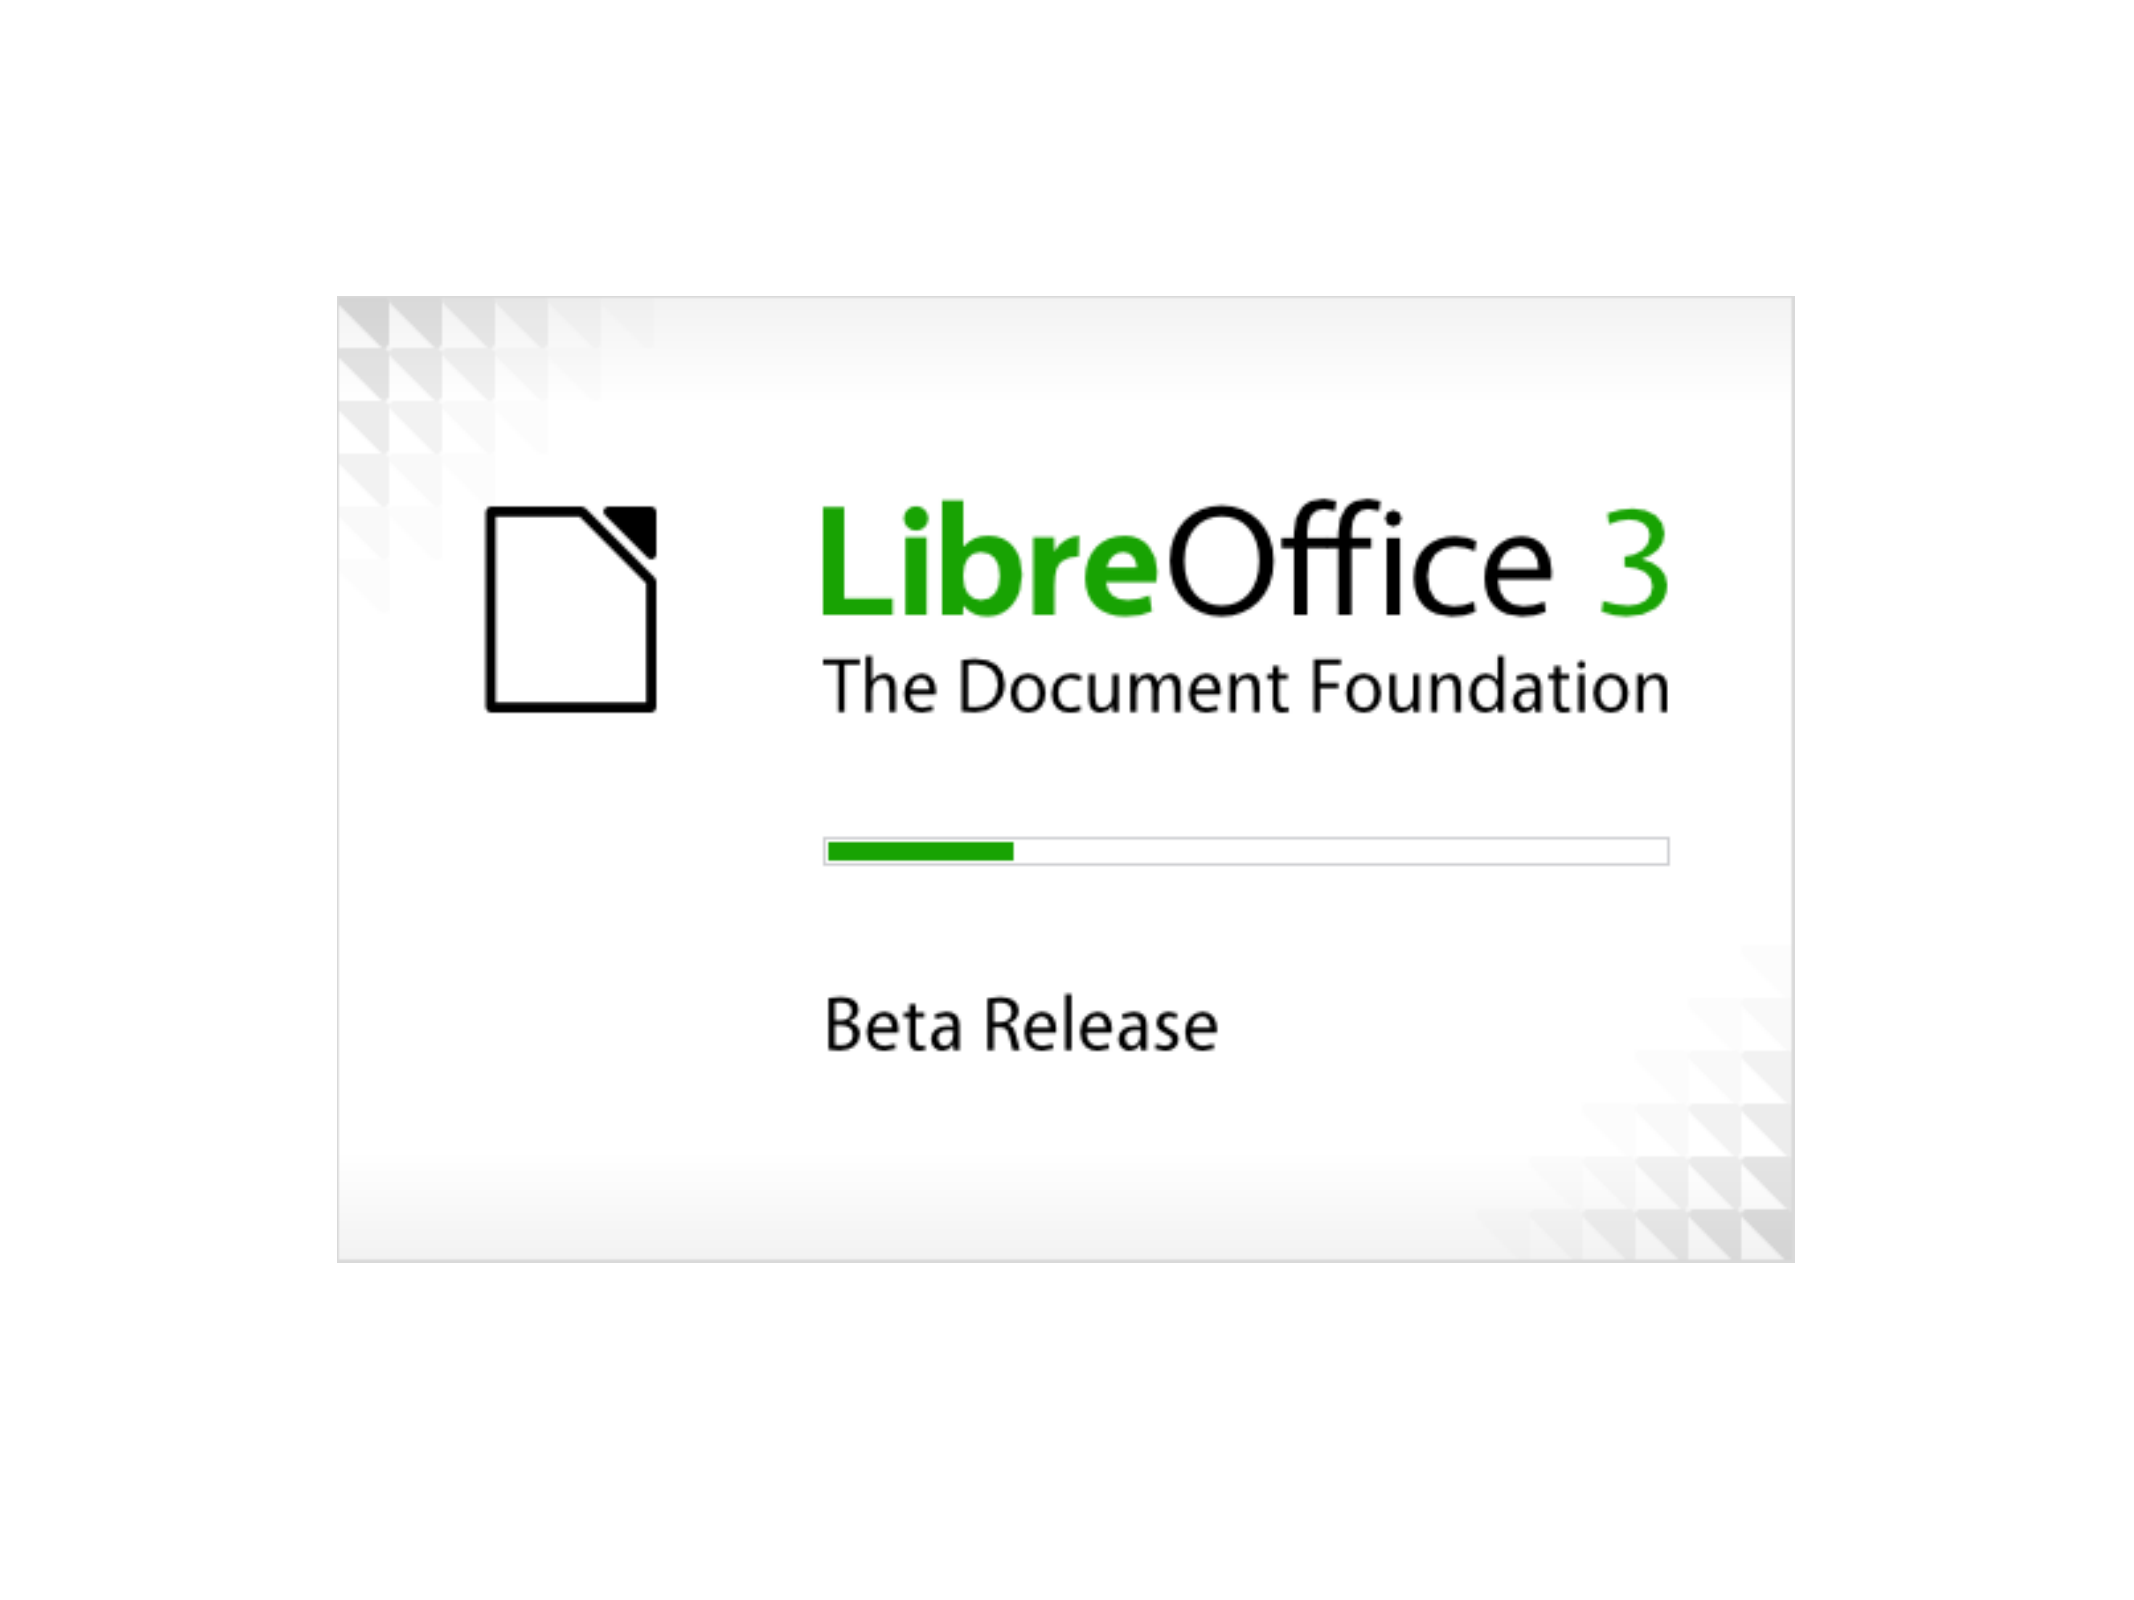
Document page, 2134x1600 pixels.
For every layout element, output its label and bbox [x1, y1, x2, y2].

picture [337, 296, 1795, 1263]
